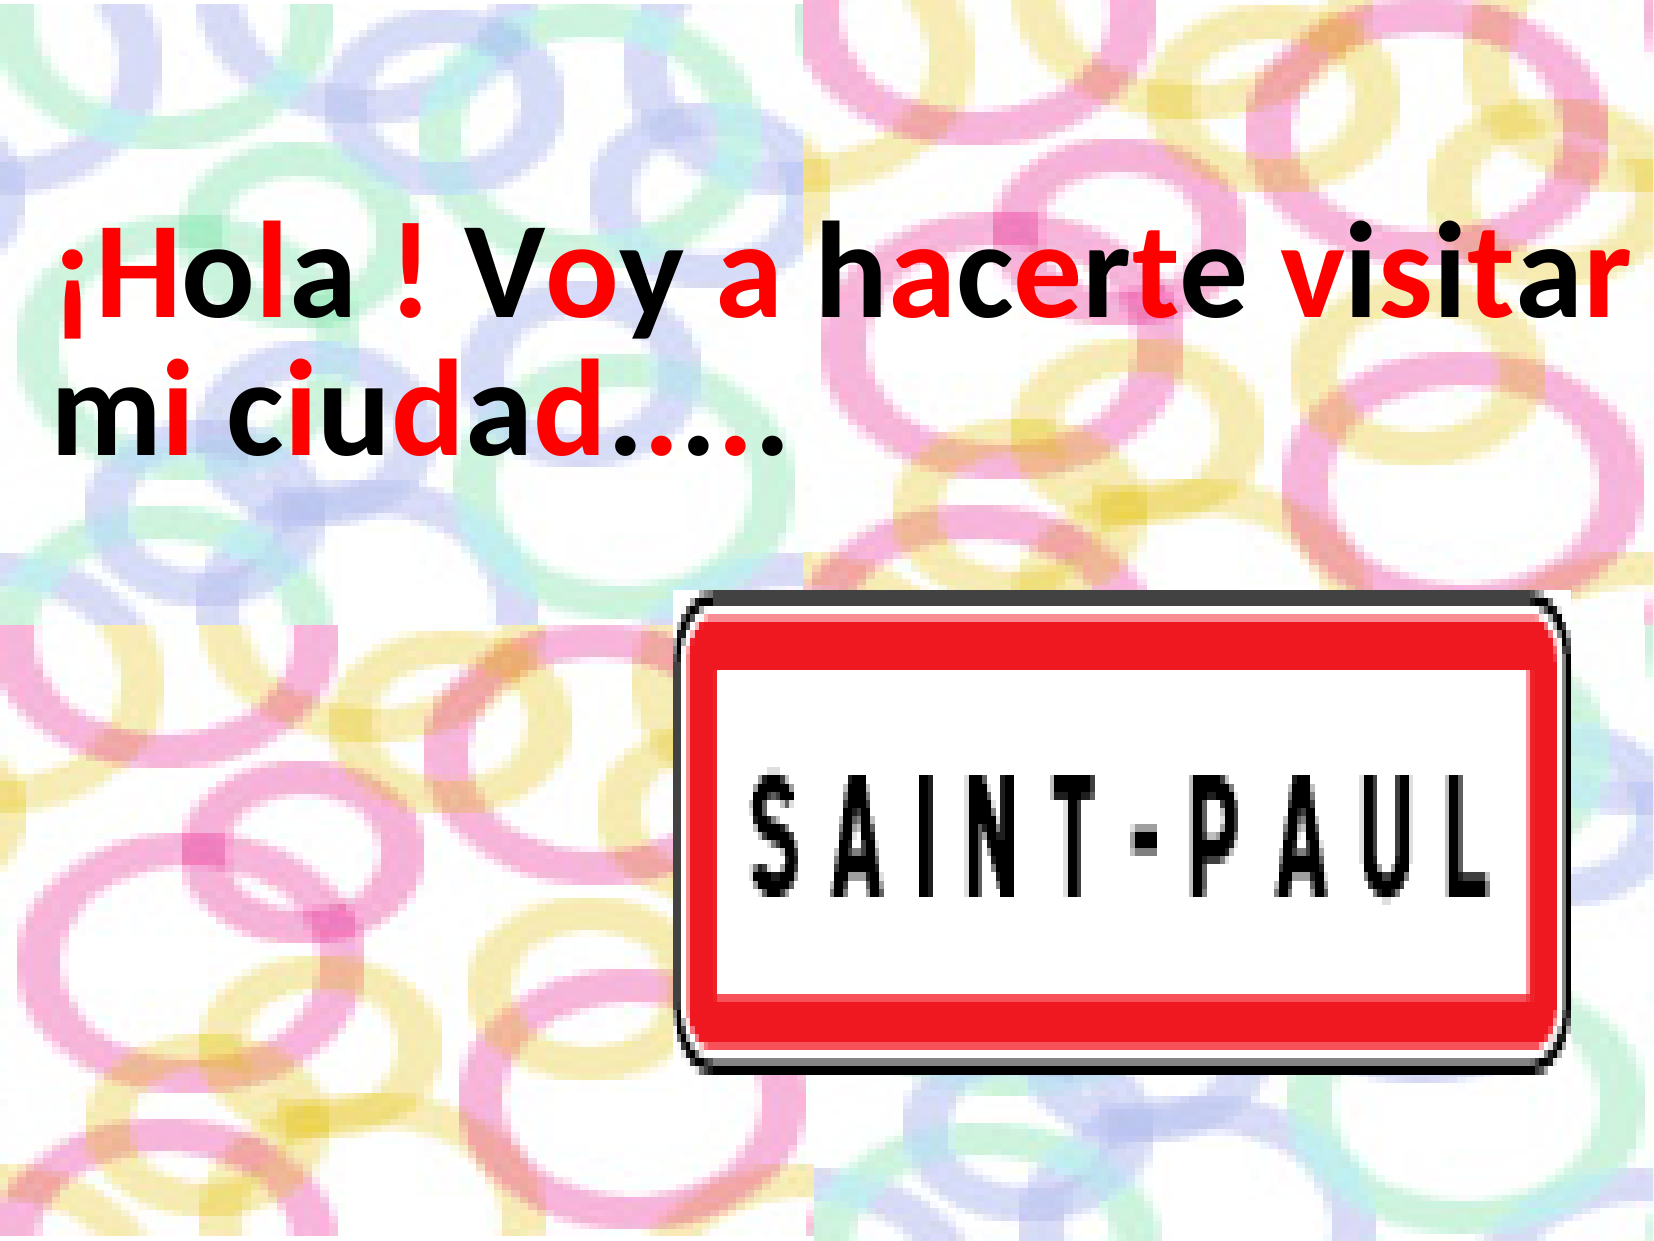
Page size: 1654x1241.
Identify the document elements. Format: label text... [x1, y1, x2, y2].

picture [0, 0, 1654, 1241]
text_box ¡Hola ! Voy a hacerte visitar mi ciudad..... [35, 206, 1654, 558]
